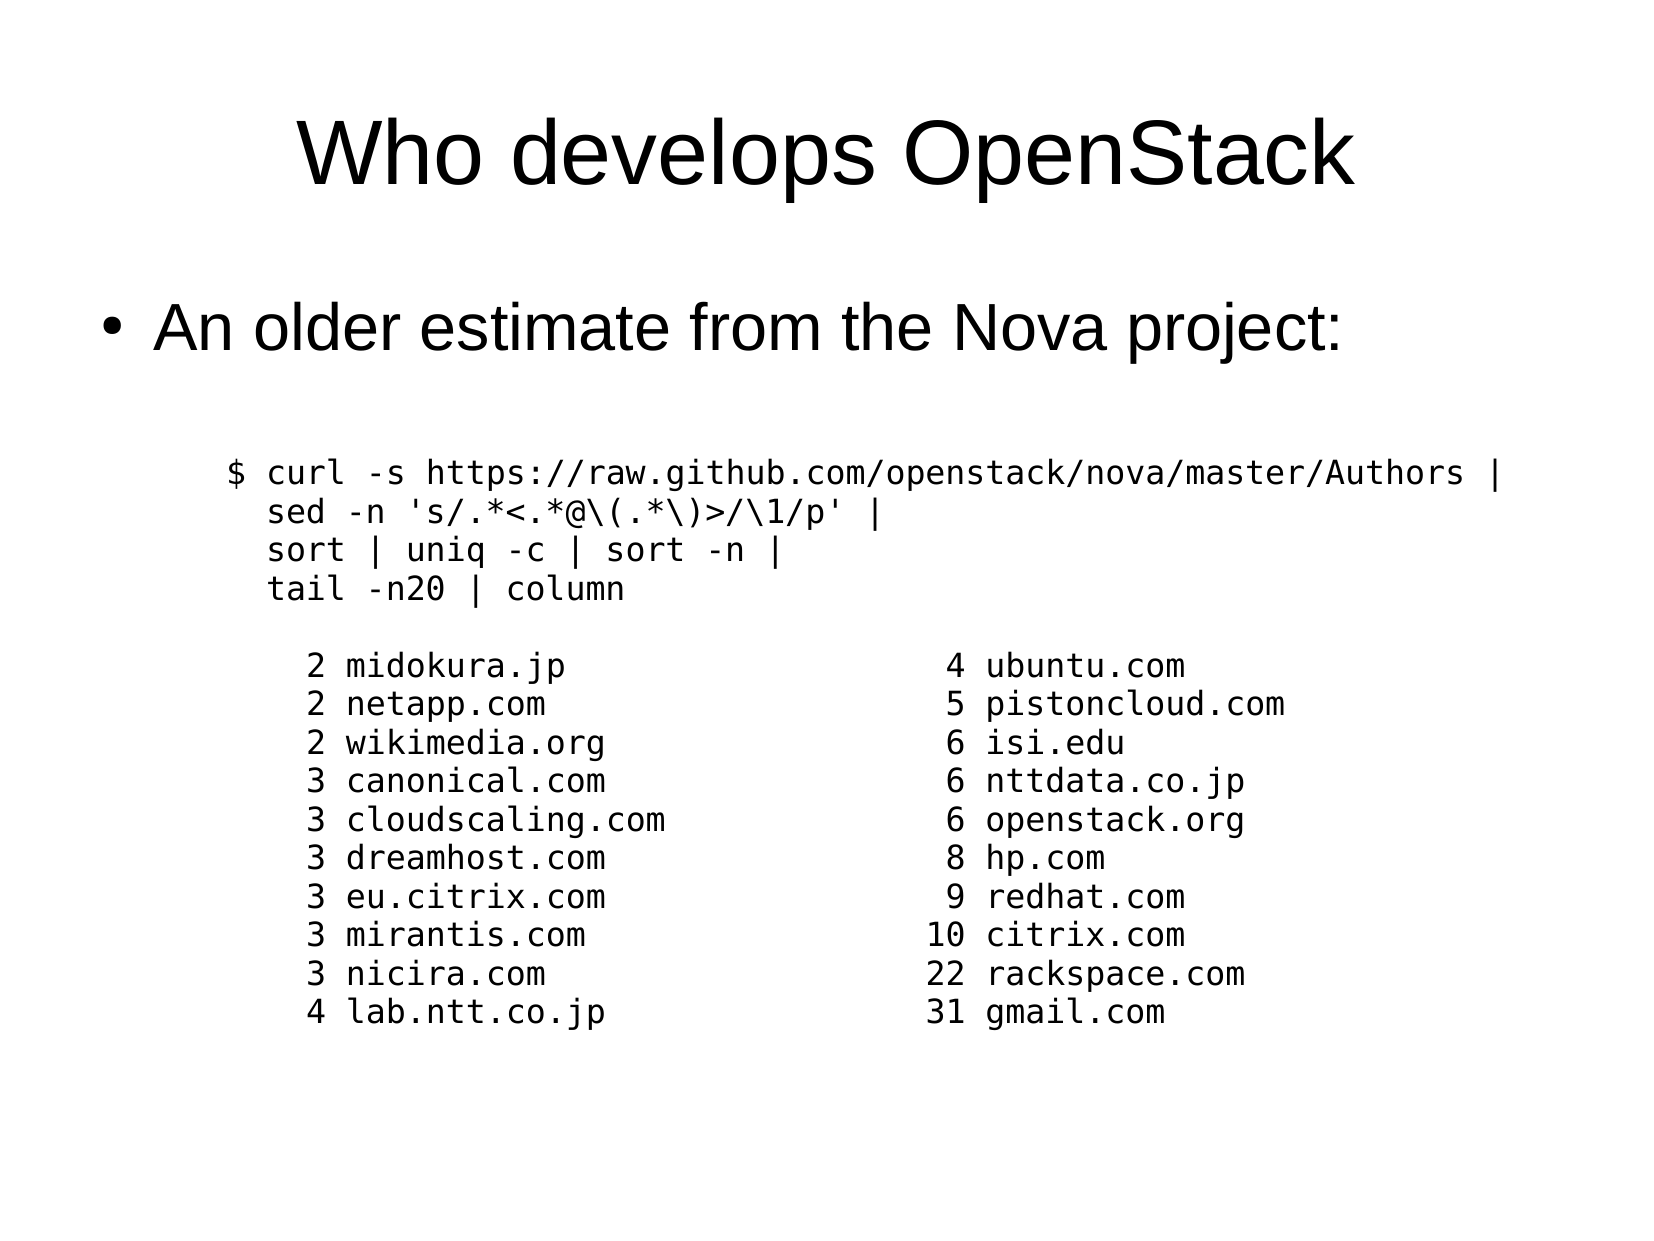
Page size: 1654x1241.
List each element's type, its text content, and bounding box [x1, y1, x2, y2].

text_box $ curl -s https://raw.github.com/openstack/nova/master/Authors | sed -n 's/.*<.*@\(.*\)>/\1/p' | sort | uniq -c | sort -n | tail -n20 | column 2 midokura.jp 4 ubuntu.com 2 netapp.com 5 pistoncloud.com 2 wikimedia.org 6 isi.edu 3 canonical.com 6 nttdata.co.jp 3 cloudscaling.com 6 openstack.org 3 dreamhost.com 8 hp.com 3 eu.citrix.com 9 redhat.com 3 mirantis.com 10 citrix.com 3 nicira.com 22 rackspace.com 4 lab.ntt.co.jp 31 gmail.com [171, 446, 1576, 1078]
list An older estimate from the Nova project: [82, 290, 1571, 1109]
title Who develops OpenStack [82, 49, 1571, 257]
